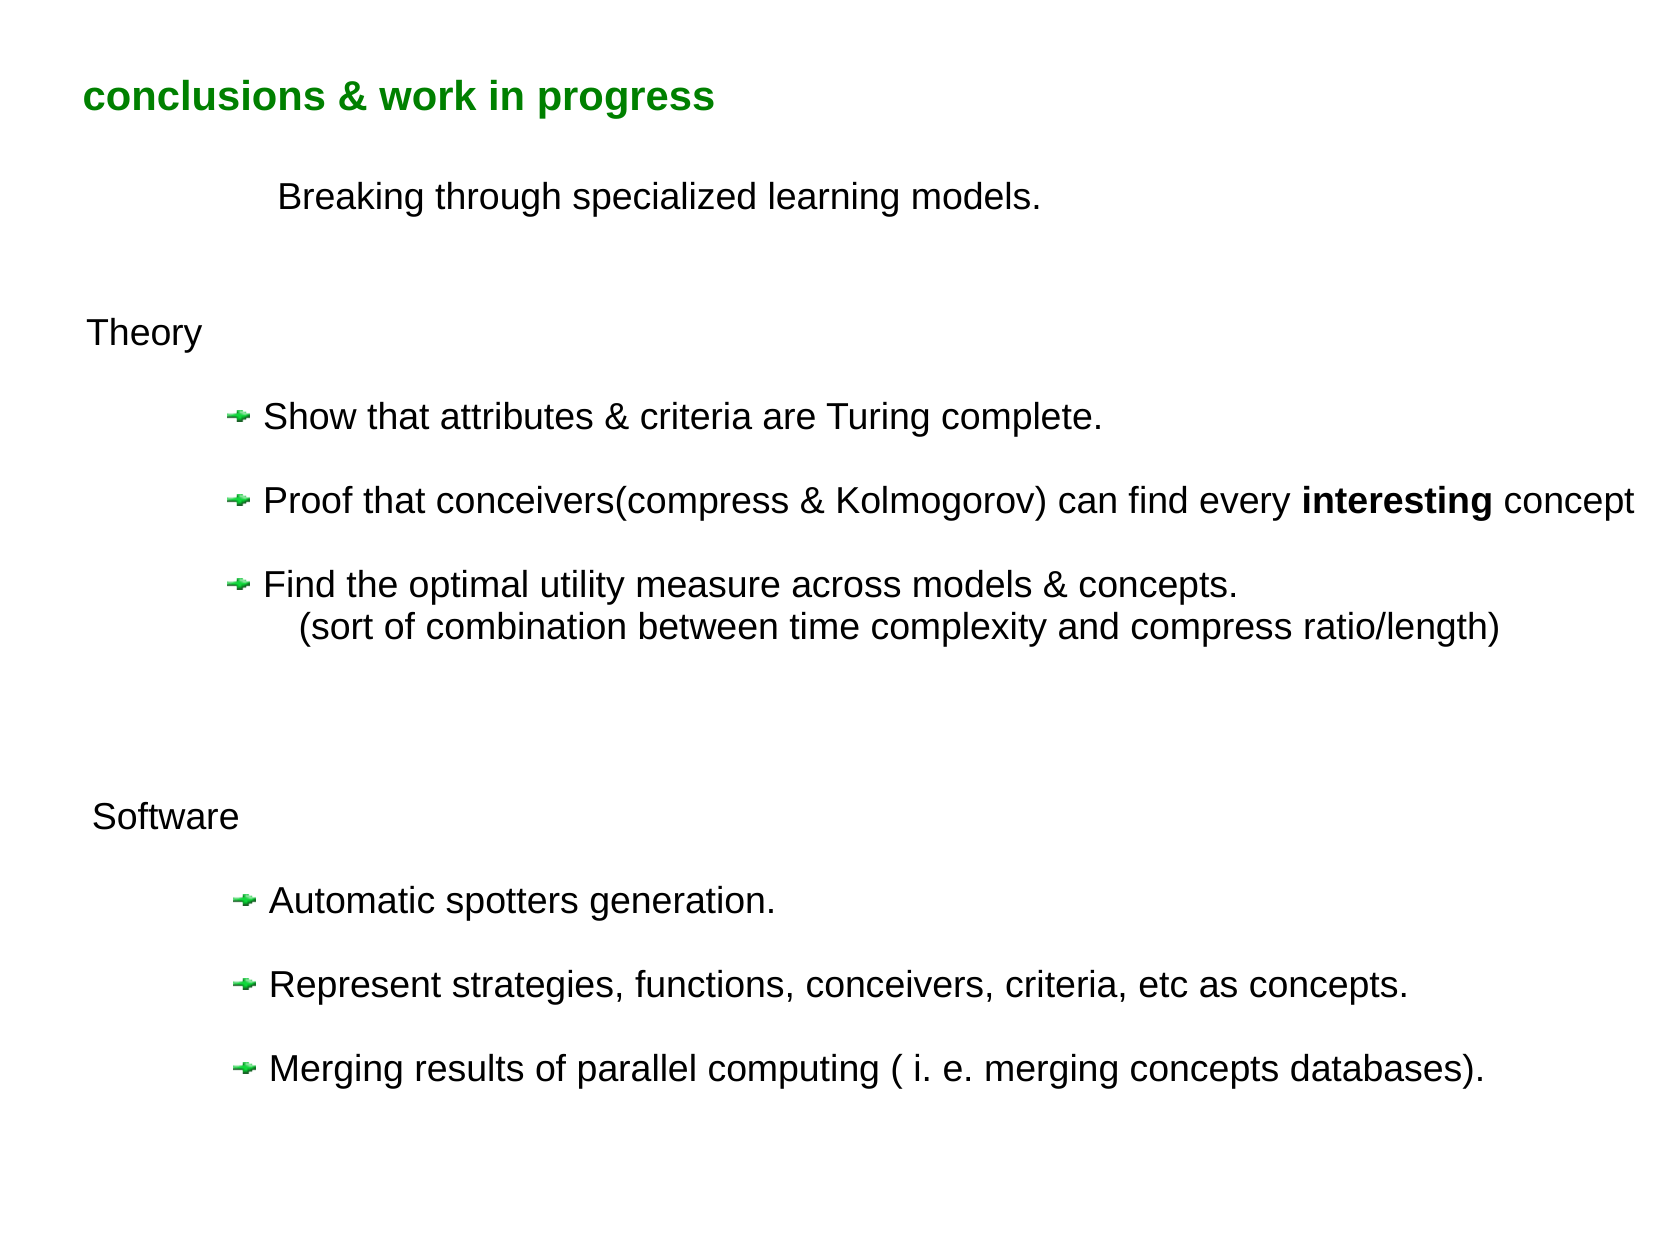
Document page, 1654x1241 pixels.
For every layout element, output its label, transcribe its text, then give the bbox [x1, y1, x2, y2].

text_box Software Automatic spotters generation. Represent strategies, functions, conceivers, criteria, etc as concepts. Merging results of parallel computing ( i. e. merging concepts databases). [77, 788, 1501, 1097]
text_box Theory Show that attributes & criteria are Turing complete. Proof that conceivers(compress & Kolmogorov) can find every interesting concept Find the optimal utility measure across models & concepts. (sort of combination between time complexity and compress ratio/length) [71, 303, 1650, 697]
text_box Breaking through specialized learning models. [262, 167, 1068, 243]
title conclusions & work in progress [82, 0, 1571, 193]
